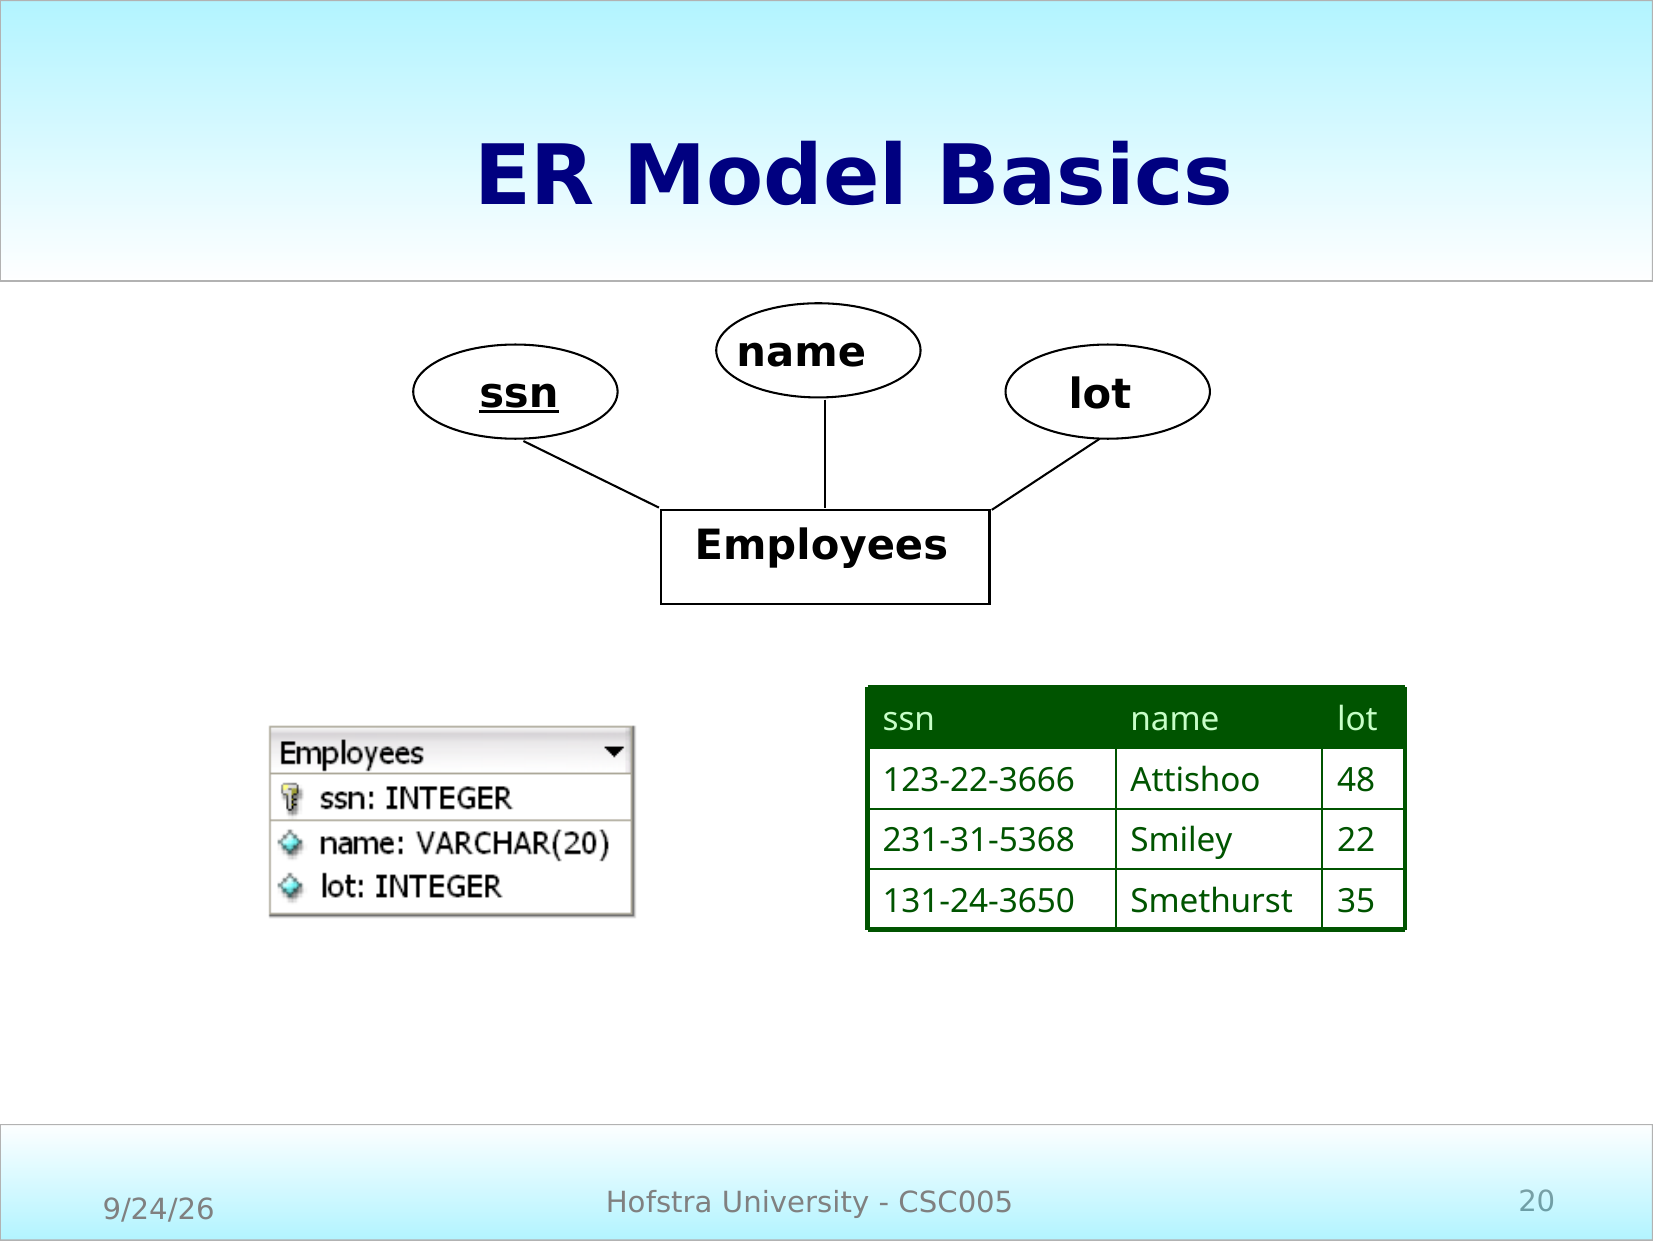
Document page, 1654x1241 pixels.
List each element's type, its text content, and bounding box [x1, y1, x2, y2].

text_box 131-24-3650 [870, 870, 1115, 927]
text_box Employees [679, 513, 963, 577]
text_box 22 [1323, 810, 1403, 868]
text_box Smethurst [1117, 870, 1321, 927]
text_box Attishoo [1117, 749, 1321, 808]
title ER Model Basics [151, 75, 1557, 276]
text_box 123-22-3666 [870, 749, 1115, 808]
text_box 48 [1323, 749, 1403, 808]
text_box 231-31-5368 [870, 810, 1115, 868]
text_box lot [1323, 690, 1403, 747]
text_box ssn [464, 361, 574, 425]
text_box name [1117, 690, 1321, 747]
text_box Smiley [1117, 810, 1321, 868]
picture [247, 702, 657, 934]
text_box name [721, 320, 882, 384]
text_box ssn [870, 690, 1115, 747]
text_box lot [1053, 362, 1147, 426]
text_box 35 [1323, 870, 1403, 927]
